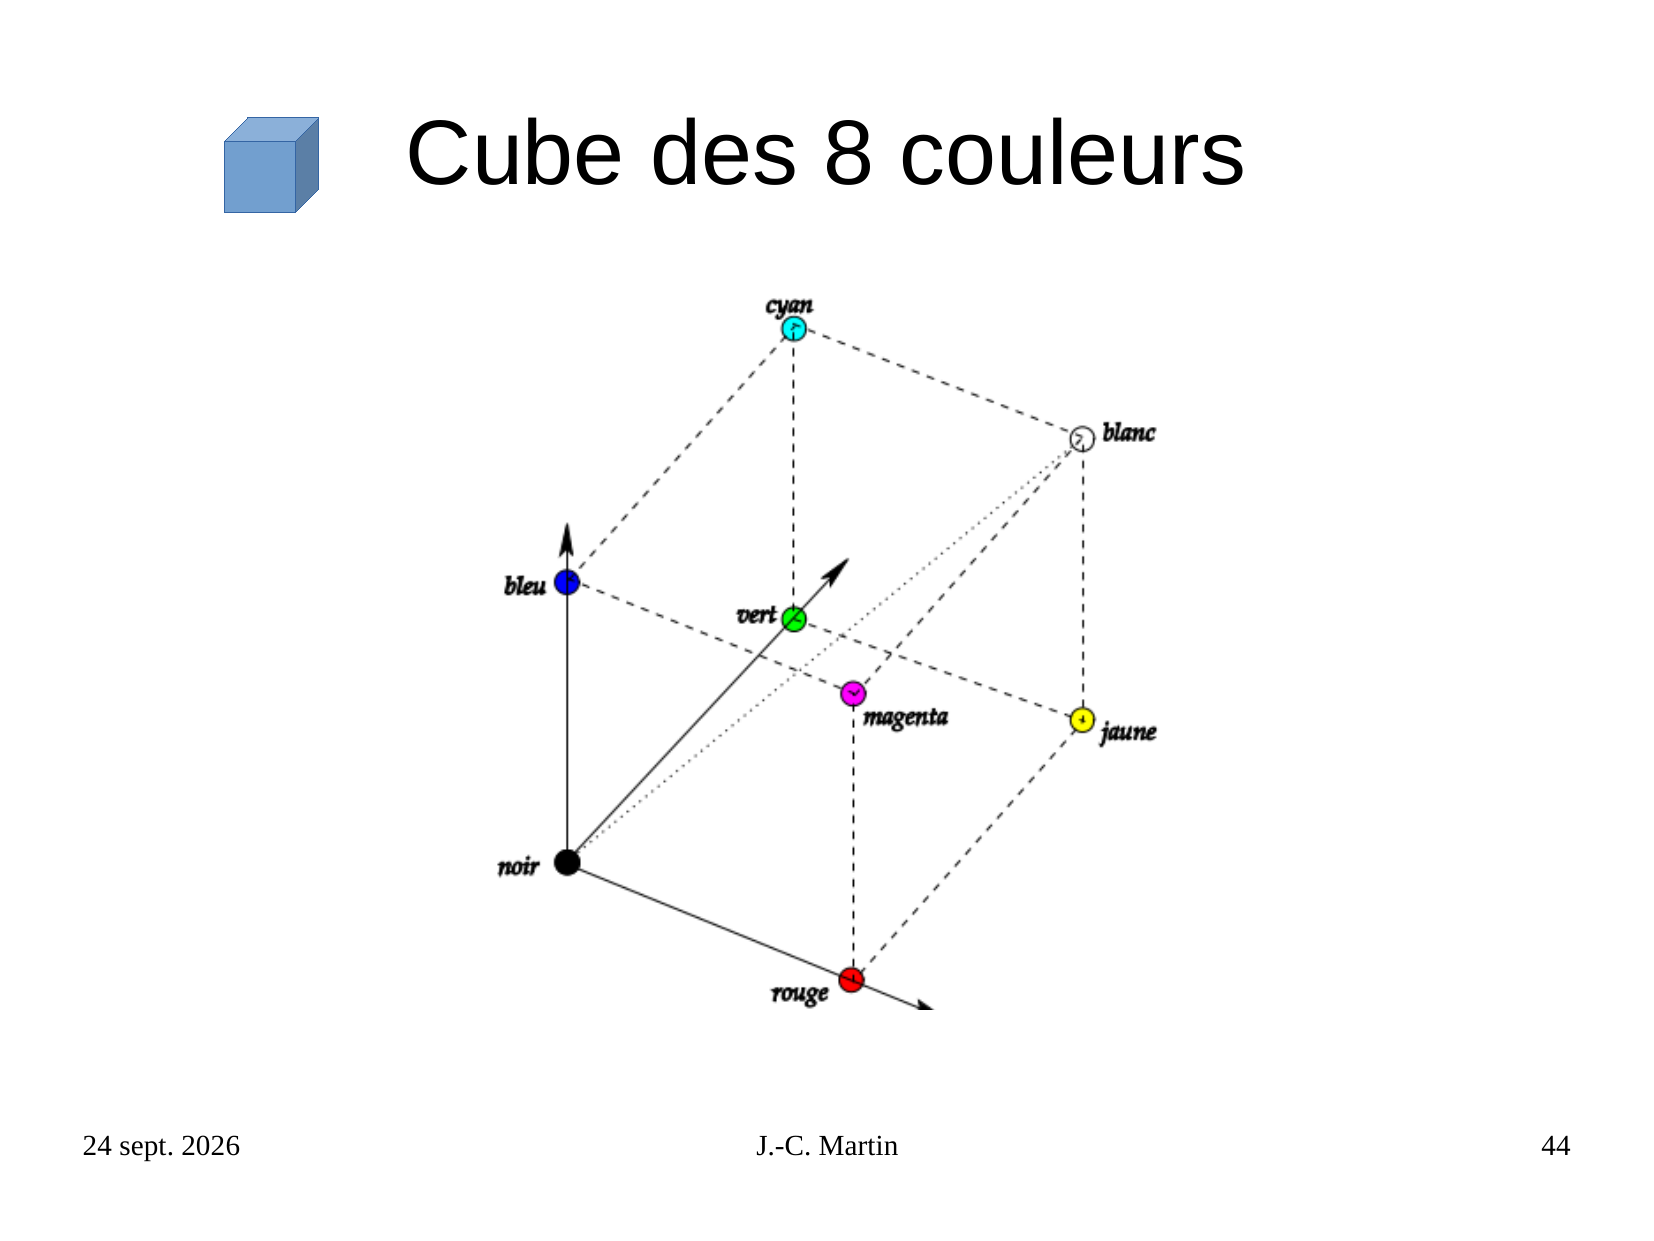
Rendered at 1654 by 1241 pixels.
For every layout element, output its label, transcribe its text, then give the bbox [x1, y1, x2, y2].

picture [466, 290, 1188, 1010]
title Cube des 8 couleurs [82, 49, 1571, 257]
text_box [224, 117, 319, 213]
